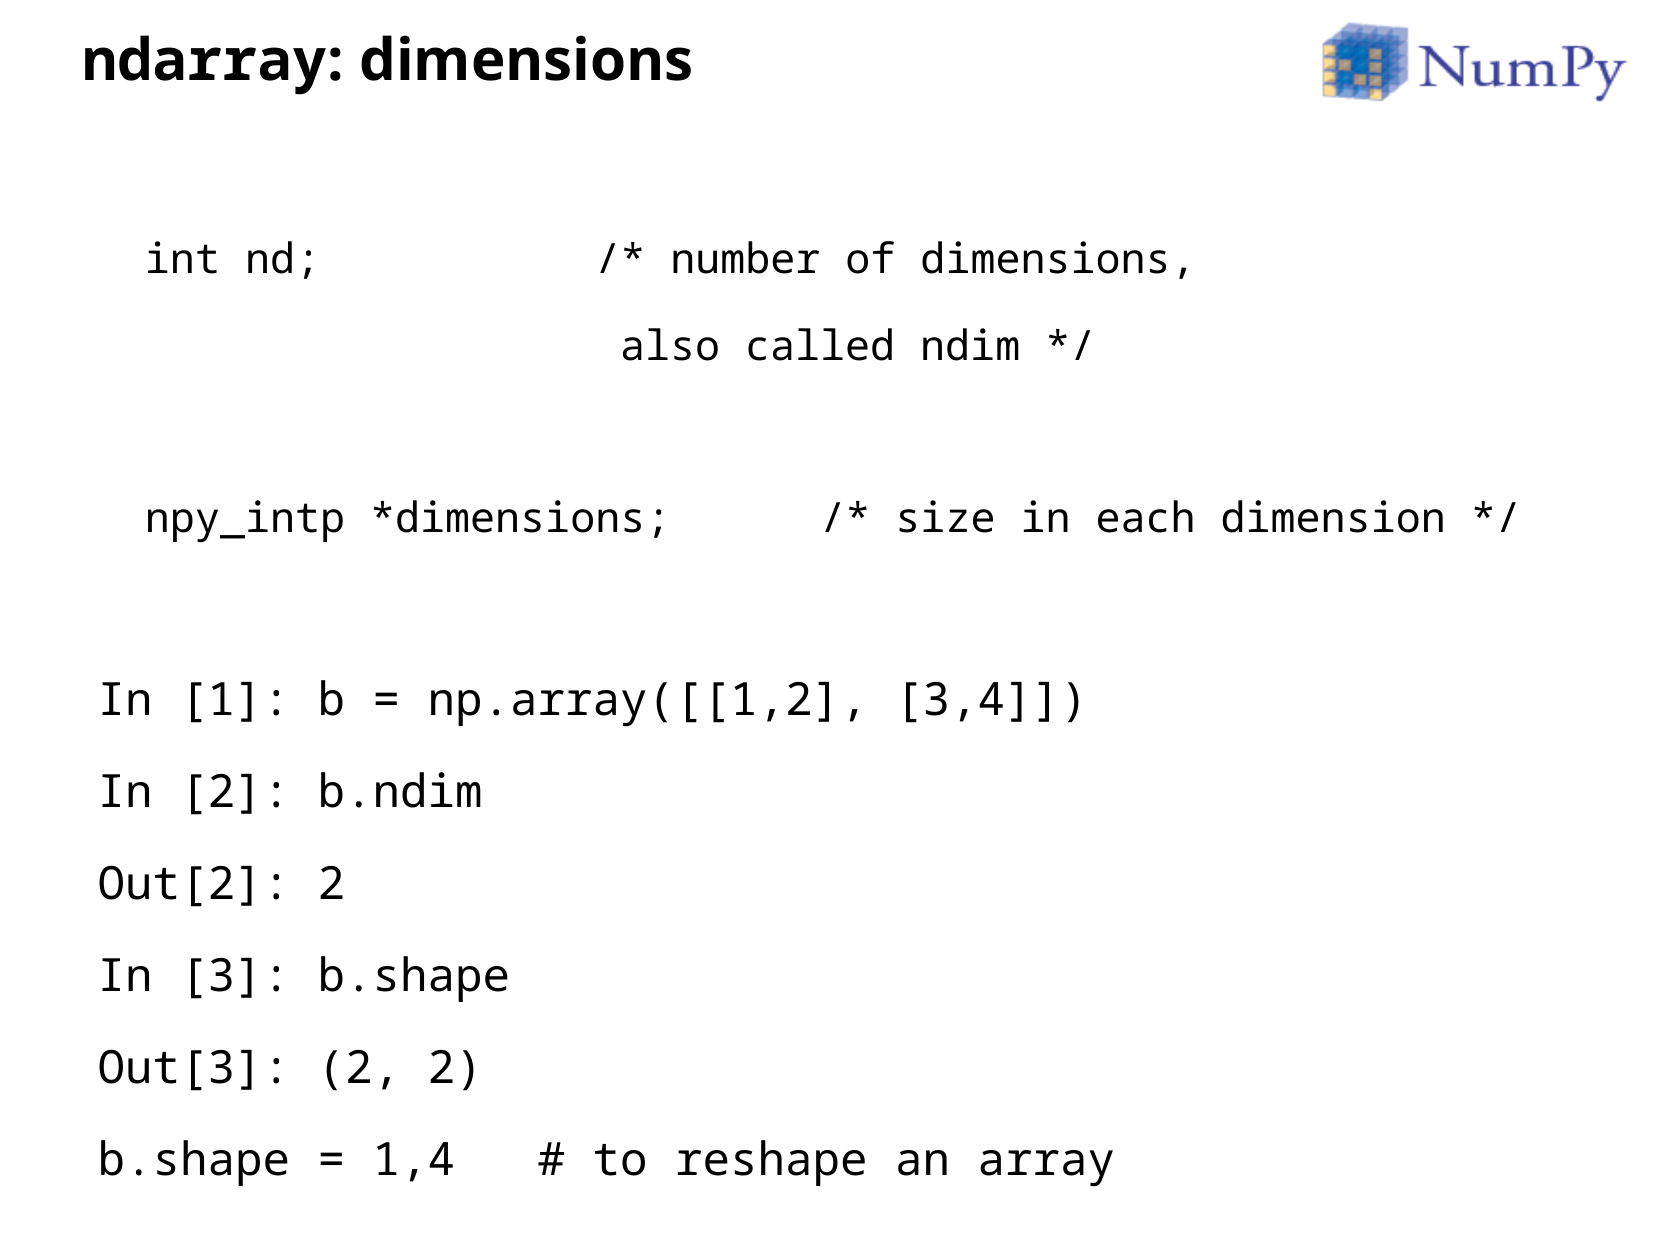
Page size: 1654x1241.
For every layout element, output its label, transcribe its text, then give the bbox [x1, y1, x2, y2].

list int nd; /* number of dimensions, also called ndim */ npy_intp *dimensions; /* size in each dimension */ In [1]: b = np.array([[1,2], [3,4]]) In [2]: b.ndim Out[2]: 2 In [3]: b.shape Out[3]: (2, 2) b.shape = 1,4 # to reshape an array [70, 228, 1613, 1201]
title ndarray: dimensions [82, 3, 1571, 113]
picture [1302, 13, 1635, 113]
